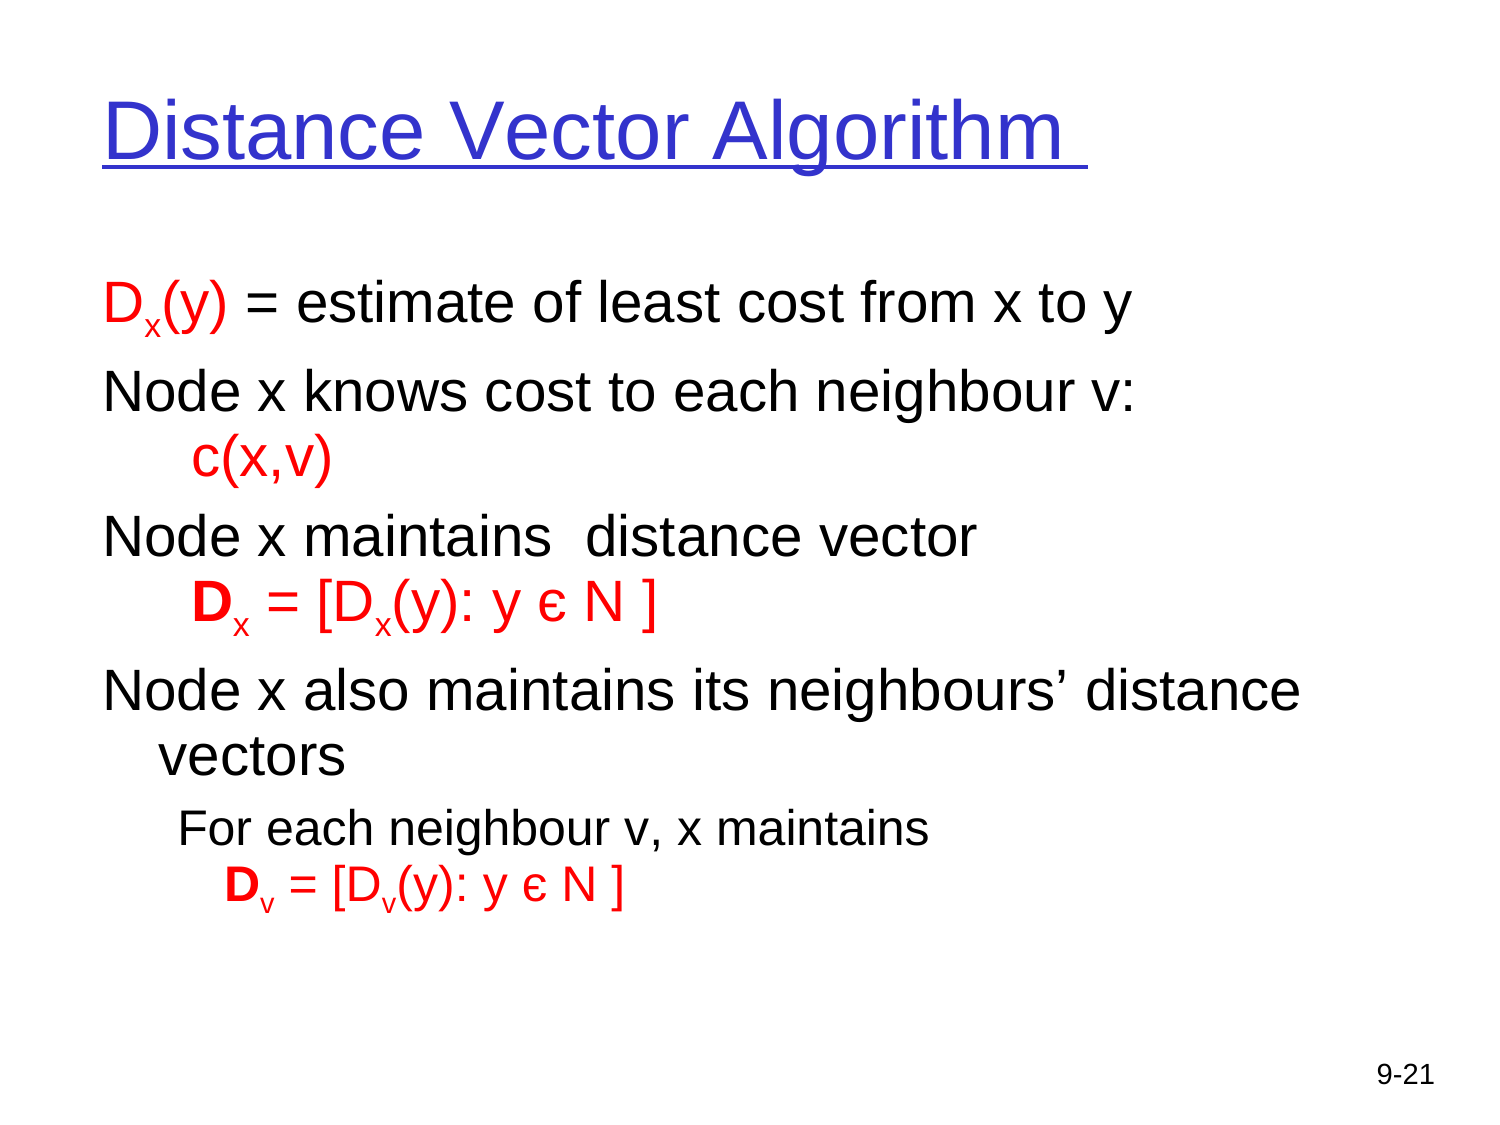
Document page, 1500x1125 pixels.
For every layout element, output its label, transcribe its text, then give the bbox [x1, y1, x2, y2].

title Distance Vector Algorithm [87, 37, 1363, 225]
list Dx(y) = estimate of least cost from x to y Node x knows cost to each neighbour v: c(x,v) Node x maintains distance vector Dx = [Dx(y): y є N ] Node x also maintains its neighbours’ distance vectors For each neighbour v, x maintains Dv = [Dv(y): y є N ] [87, 262, 1363, 1087]
